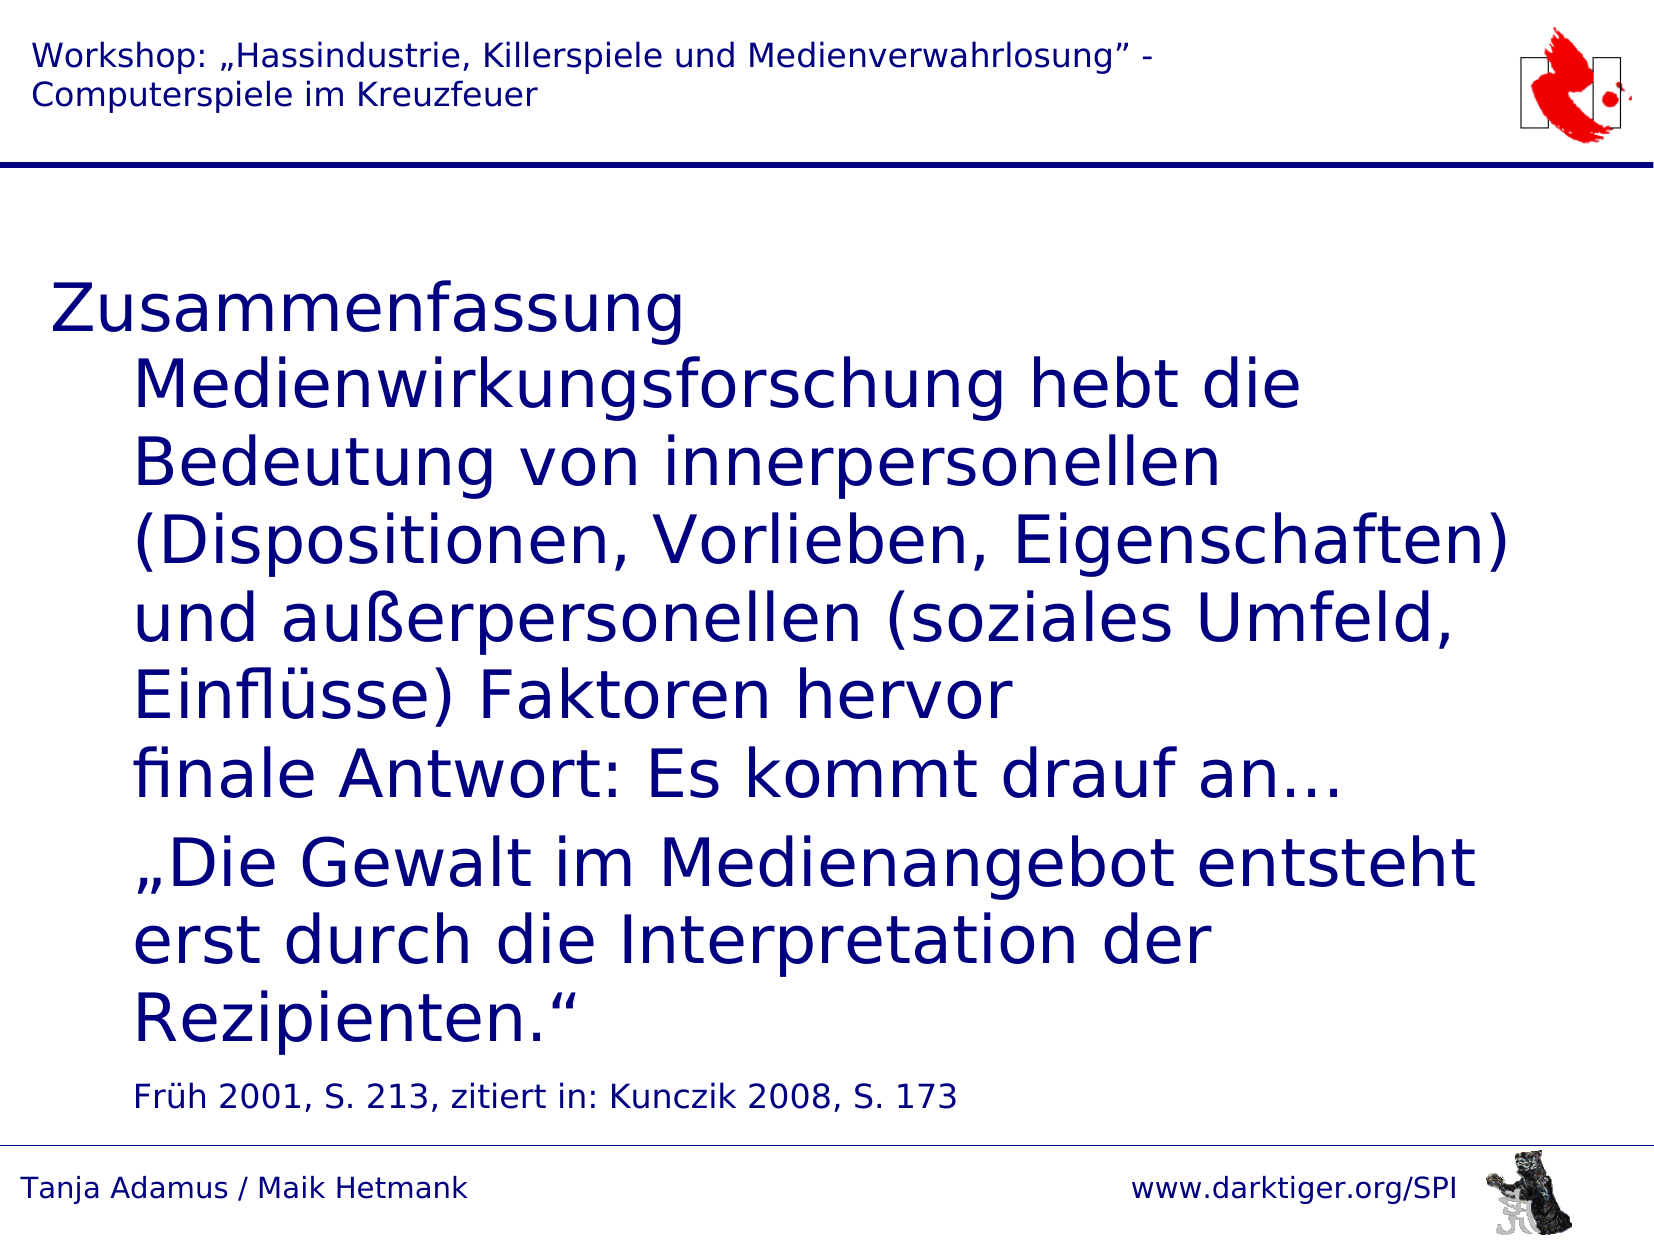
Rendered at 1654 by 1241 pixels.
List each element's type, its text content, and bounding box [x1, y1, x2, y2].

text_box Zusammenfassung [35, 261, 1565, 355]
text_box finale Antwort: Es kommt drauf an... [118, 728, 1595, 816]
text_box Medienwirkungsforschung hebt die Bedeutung von innerpersonellen (Dispositionen, Vorlieben, Eigenschaften) und außerpersonellen (soziales Umfeld, Einflüsse) Faktoren hervor [118, 338, 1595, 728]
picture [1503, 16, 1632, 148]
text_box Früh 2001, S. 213, zitiert in: Kunczik 2008, S. 173 [118, 1070, 1595, 1125]
text_box „Die Gewalt im Medienangebot entsteht erst durch die Interpretation der Rezipienten.“ [118, 816, 1595, 1066]
picture [1486, 1150, 1572, 1235]
text_box Workshop: „Hassindustrie, Killerspiele und Medienverwahrlosung” - Computerspiele im Kreuzfeuer [16, 29, 1418, 178]
